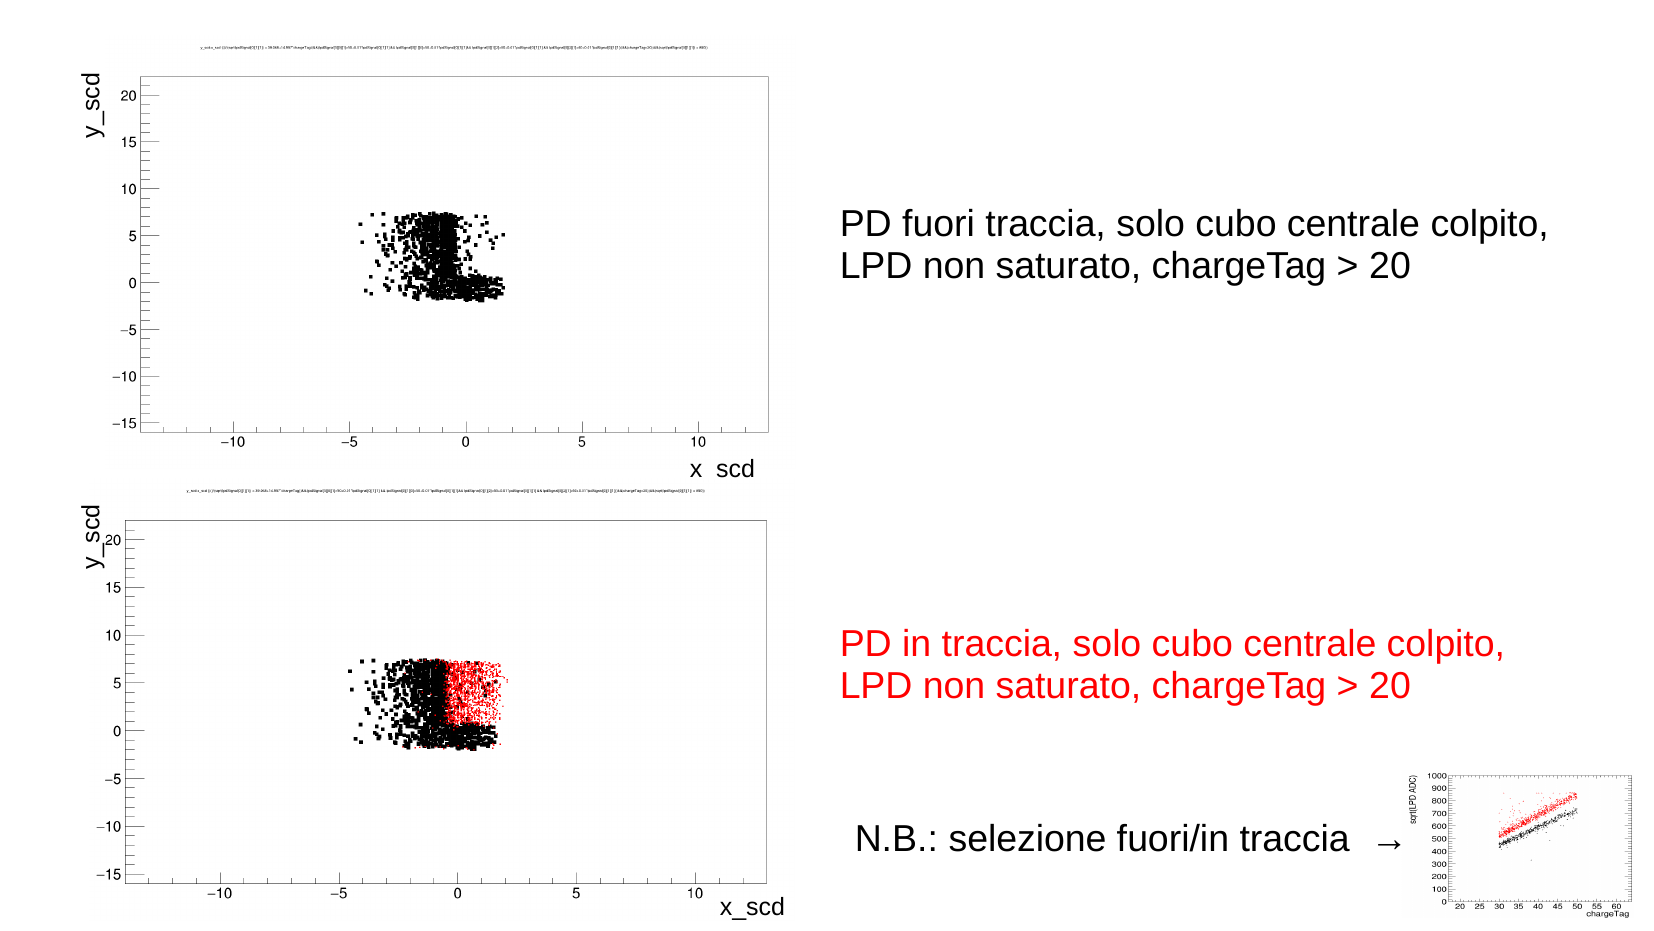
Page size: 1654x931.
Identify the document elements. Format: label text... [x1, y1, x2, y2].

picture [89, 478, 796, 921]
text_box y_scd [69, 449, 136, 585]
text_box PD fuori traccia, solo cubo centrale colpito, LPD non saturato, chargeTag > 20 [825, 195, 1591, 294]
text_box x_scd [705, 885, 841, 931]
text_box N.B.: selezione fuori/in traccia → [840, 810, 1401, 867]
text_box x_scd [675, 447, 811, 514]
text_box y_scd [69, 18, 136, 154]
picture [1401, 770, 1634, 918]
text_box PD in traccia, solo cubo centrale colpito, LPD non saturato, chargeTag > 20 [825, 615, 1591, 714]
picture [105, 35, 796, 469]
